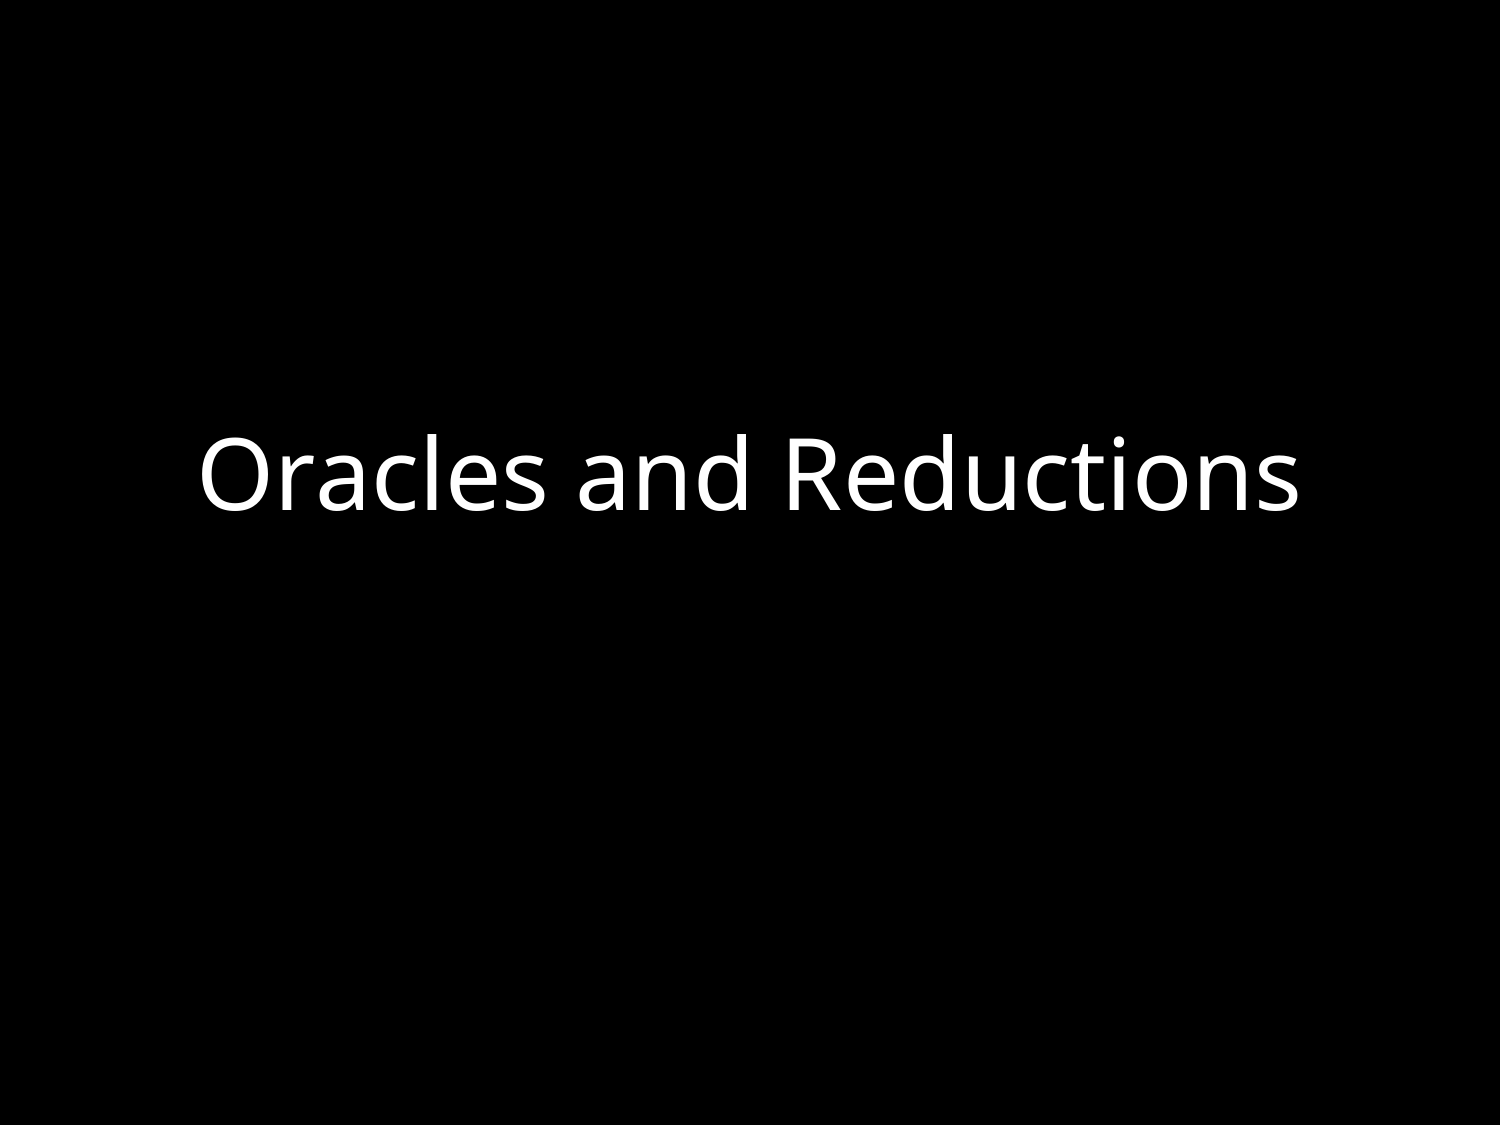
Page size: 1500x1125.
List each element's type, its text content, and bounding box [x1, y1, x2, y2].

text_box Oracles and Reductions [112, 349, 1388, 591]
